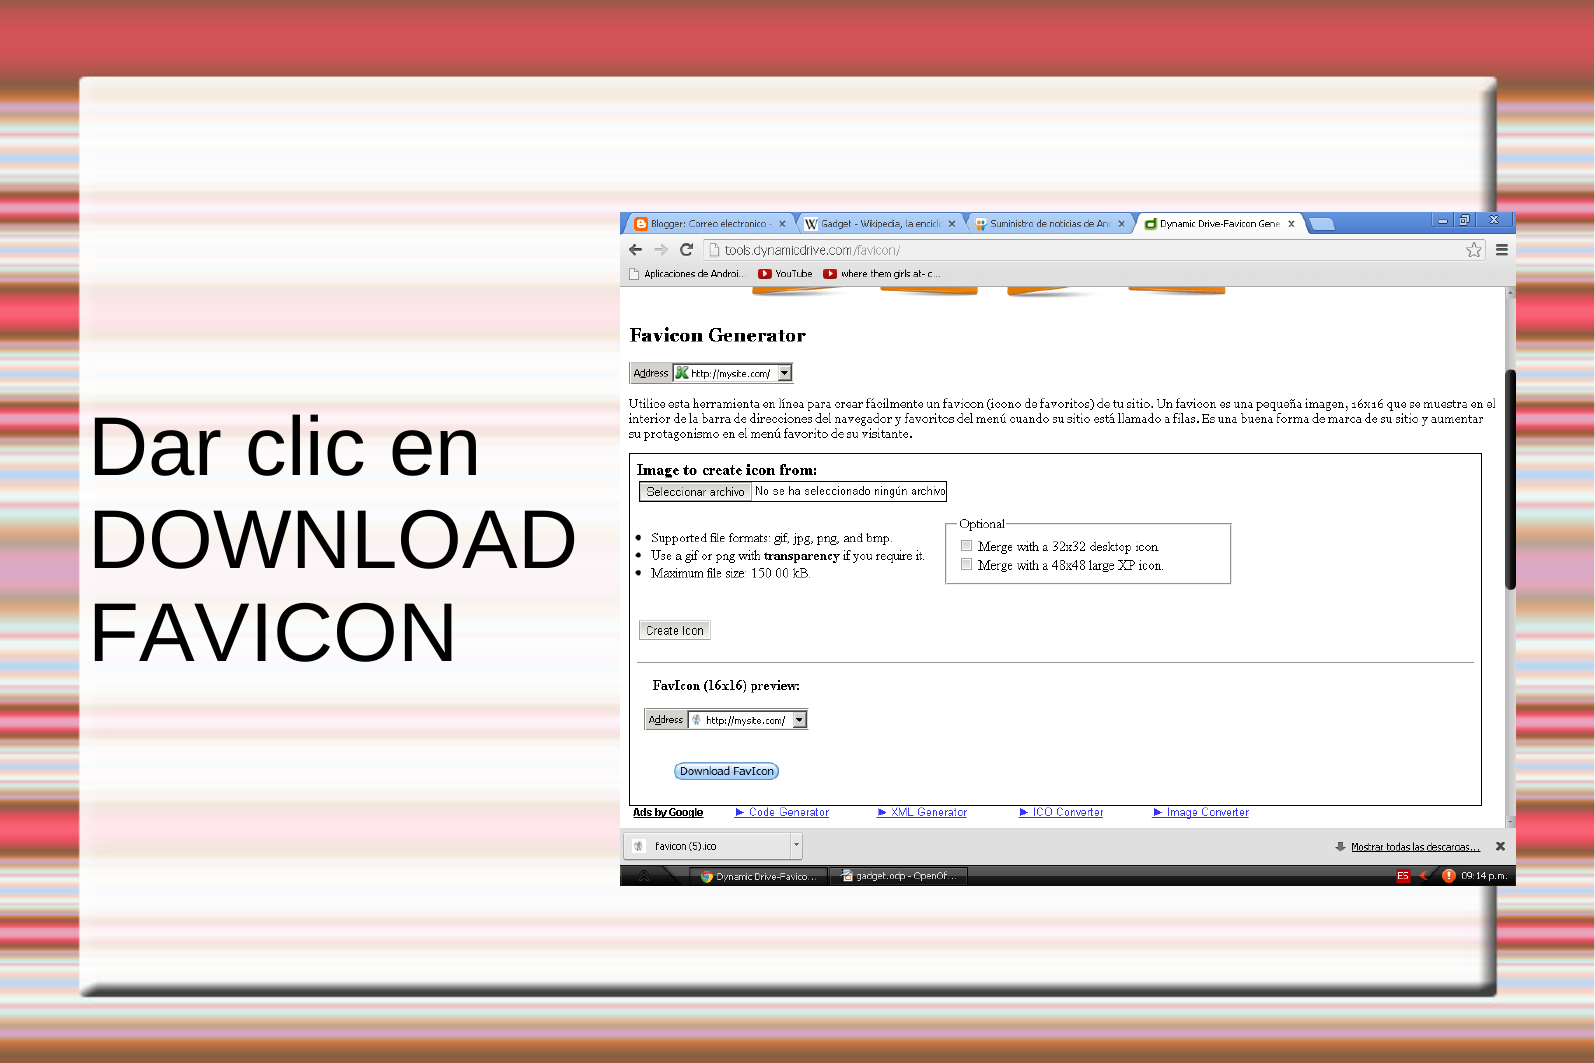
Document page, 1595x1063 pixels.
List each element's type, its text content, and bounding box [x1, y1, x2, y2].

title Dar clic en DOWNLOAD FAVICON [88, 105, 591, 975]
picture [0, 0, 1595, 1063]
